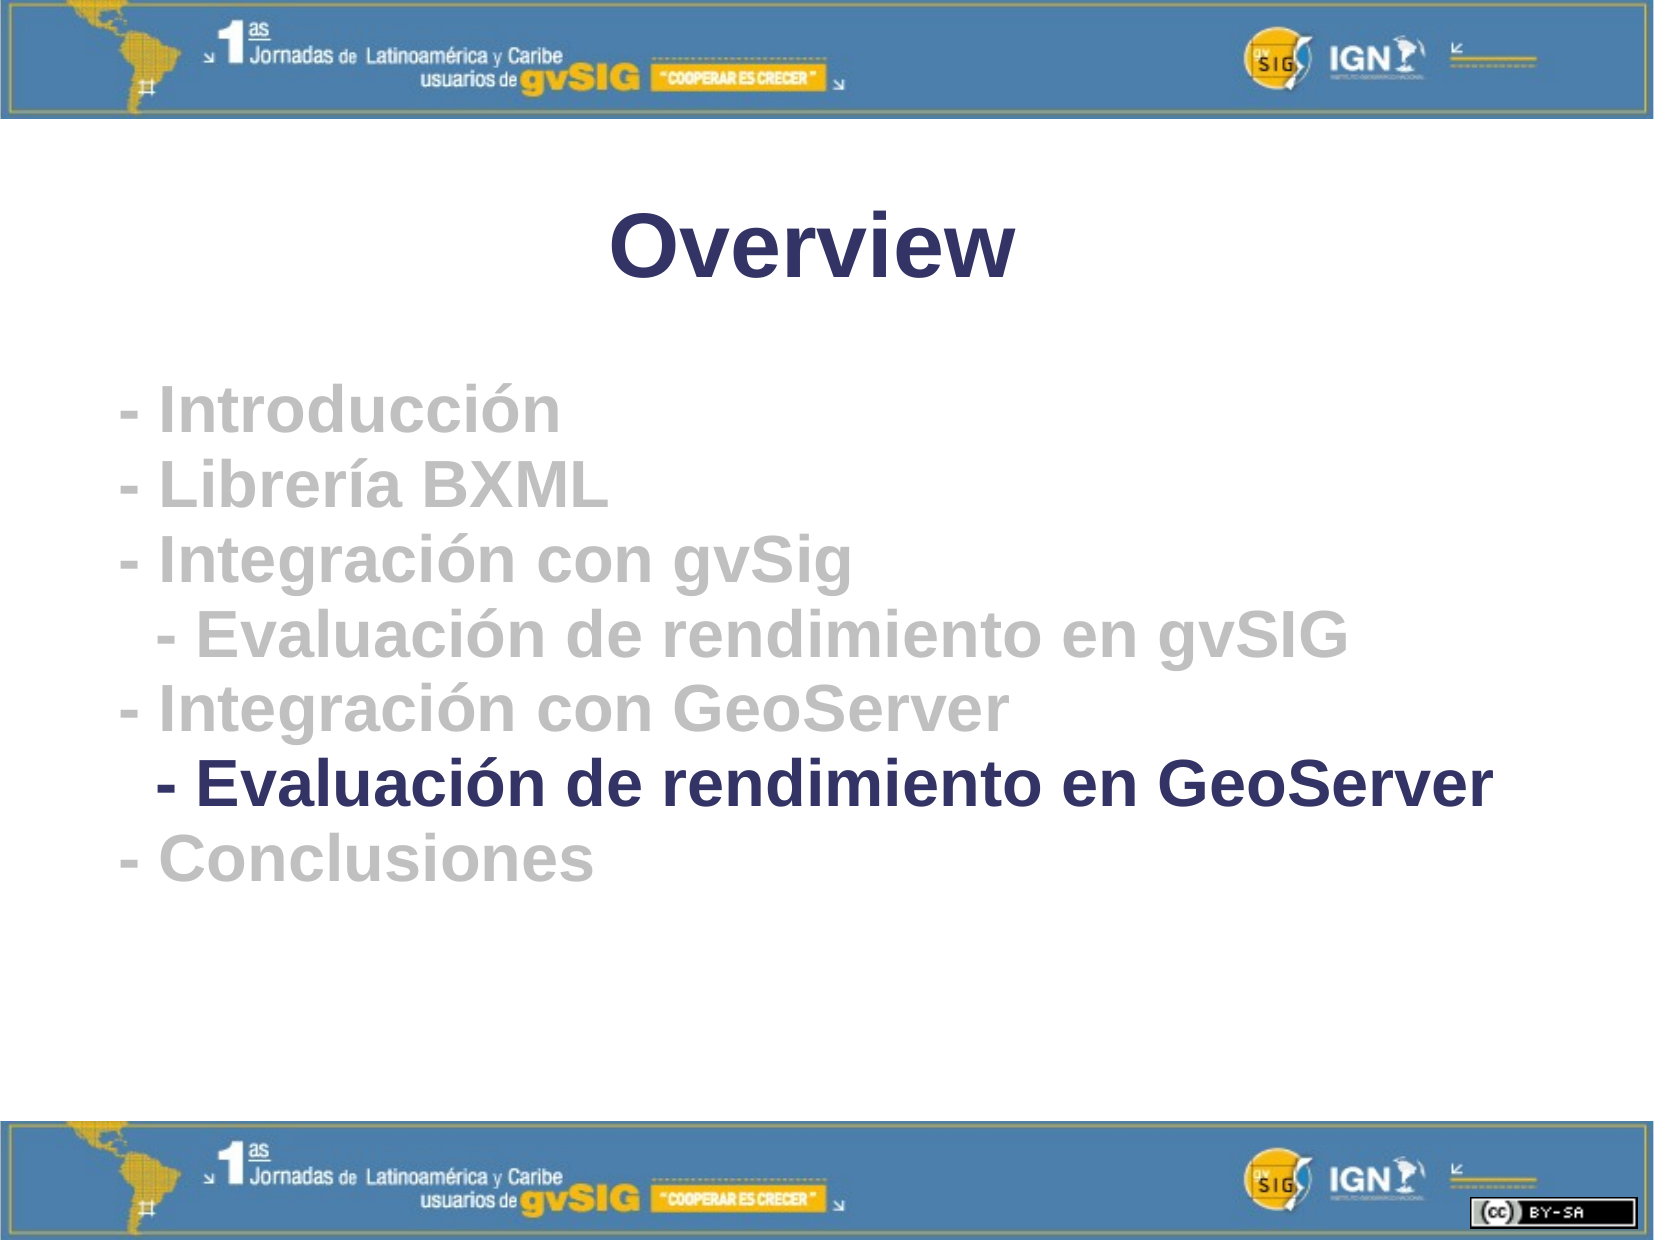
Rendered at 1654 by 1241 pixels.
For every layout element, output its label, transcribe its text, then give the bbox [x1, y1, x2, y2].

picture [0, 0, 1654, 119]
picture [0, 1121, 1654, 1241]
text_box Overview - Introducción - Librería BXML - Integración con gvSig - Evaluación de rendimiento en gvSIG - Integración con GeoServer - Evaluación de rendimiento en GeoServer - Conclusiones [118, 118, 1506, 1123]
